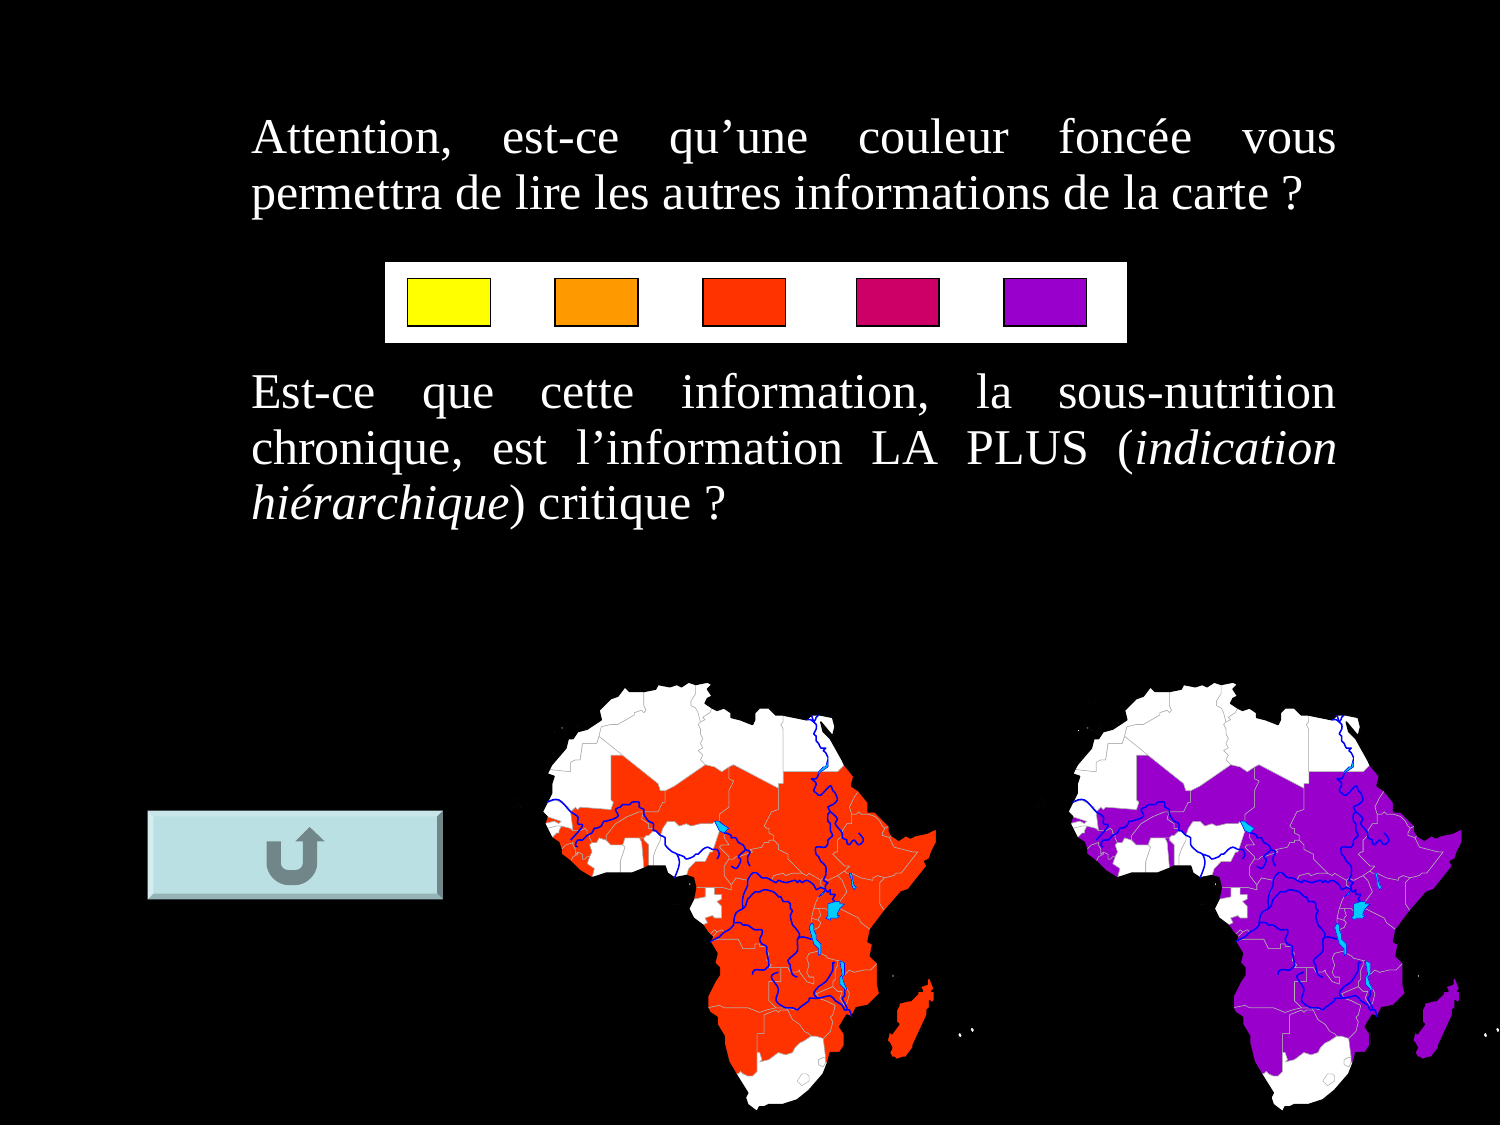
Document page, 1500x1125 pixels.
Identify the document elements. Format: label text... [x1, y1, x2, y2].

text_box Est-ce que cette information, la sous-nutrition chronique, est l’information LA PLUS (indication hiérarchique) critique ? [236, 356, 1353, 538]
text_box [1414, 980, 1459, 1058]
text_box [544, 684, 935, 1109]
text_box [383, 261, 1128, 344]
text_box [887, 977, 935, 1060]
text_box [148, 810, 443, 900]
text_box [1070, 684, 1461, 1109]
text_box Attention, est-ce qu’une couleur foncée vous permettra de lire les autres informations de la carte ? [236, 101, 1353, 228]
